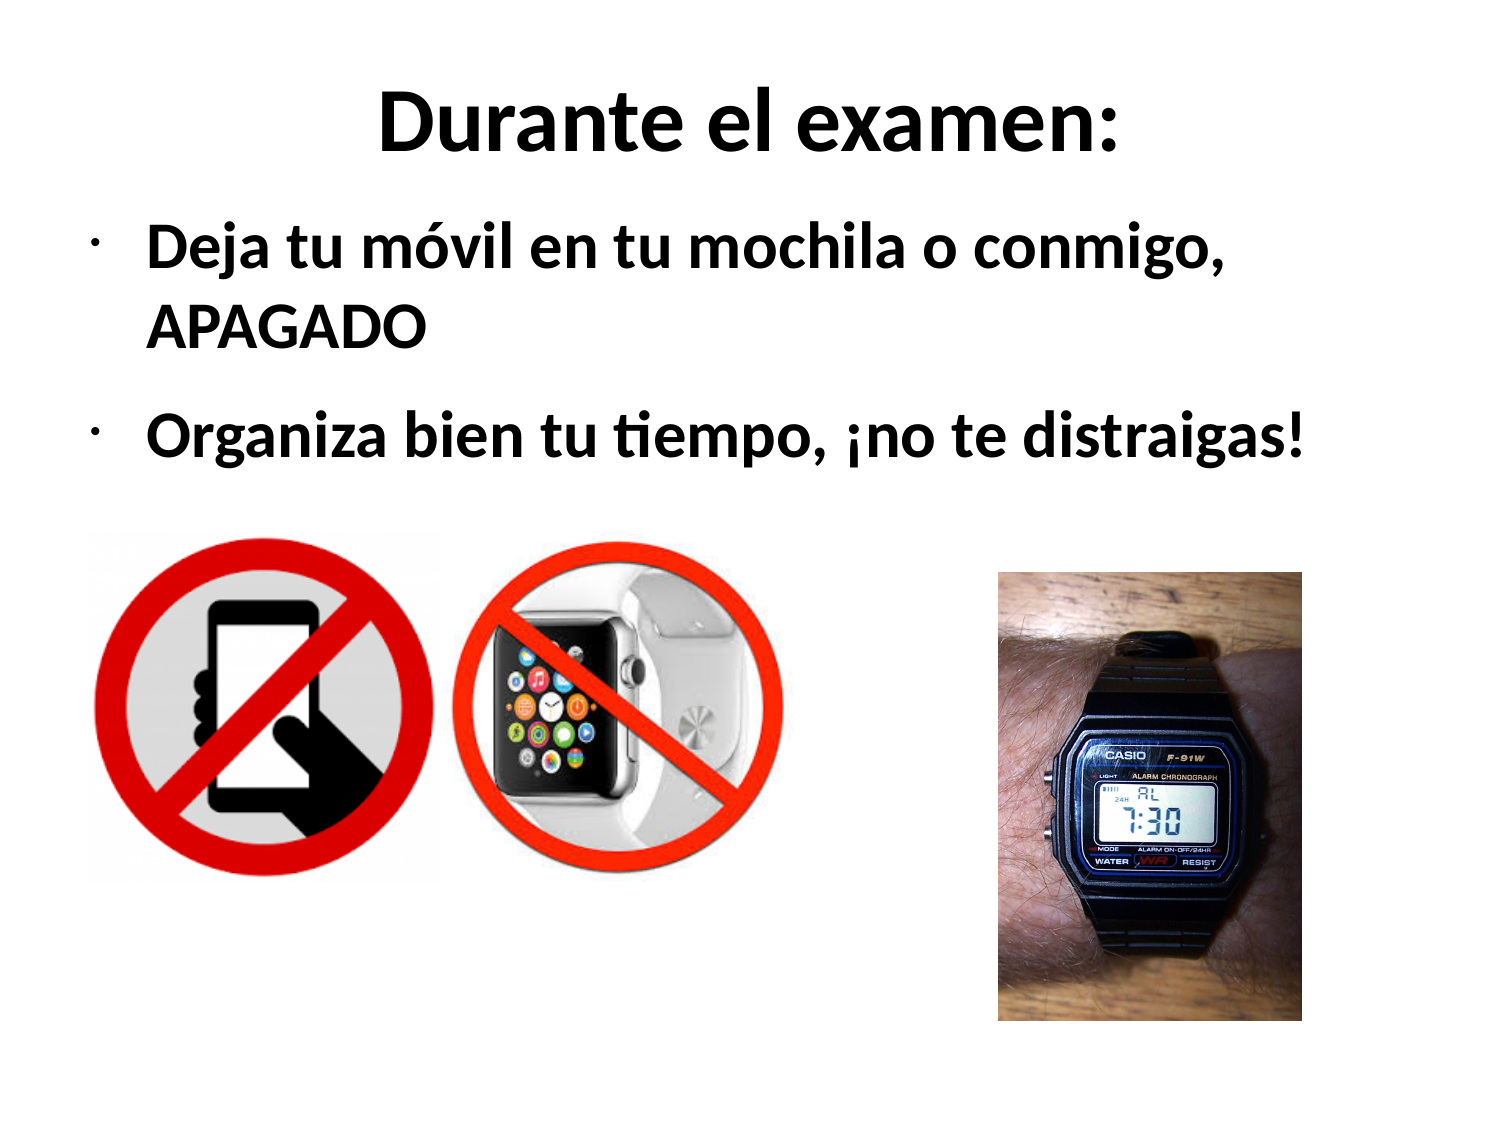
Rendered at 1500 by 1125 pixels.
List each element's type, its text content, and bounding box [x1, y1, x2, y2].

picture [998, 572, 1302, 1021]
picture [88, 531, 441, 883]
list Deja tu móvil en tu mochila o conmigo, APAGADO Organiza bien tu tiempo, ¡no te distraigas! [75, 186, 1425, 930]
picture [442, 531, 795, 883]
title Durante el examen: [75, 45, 1425, 186]
